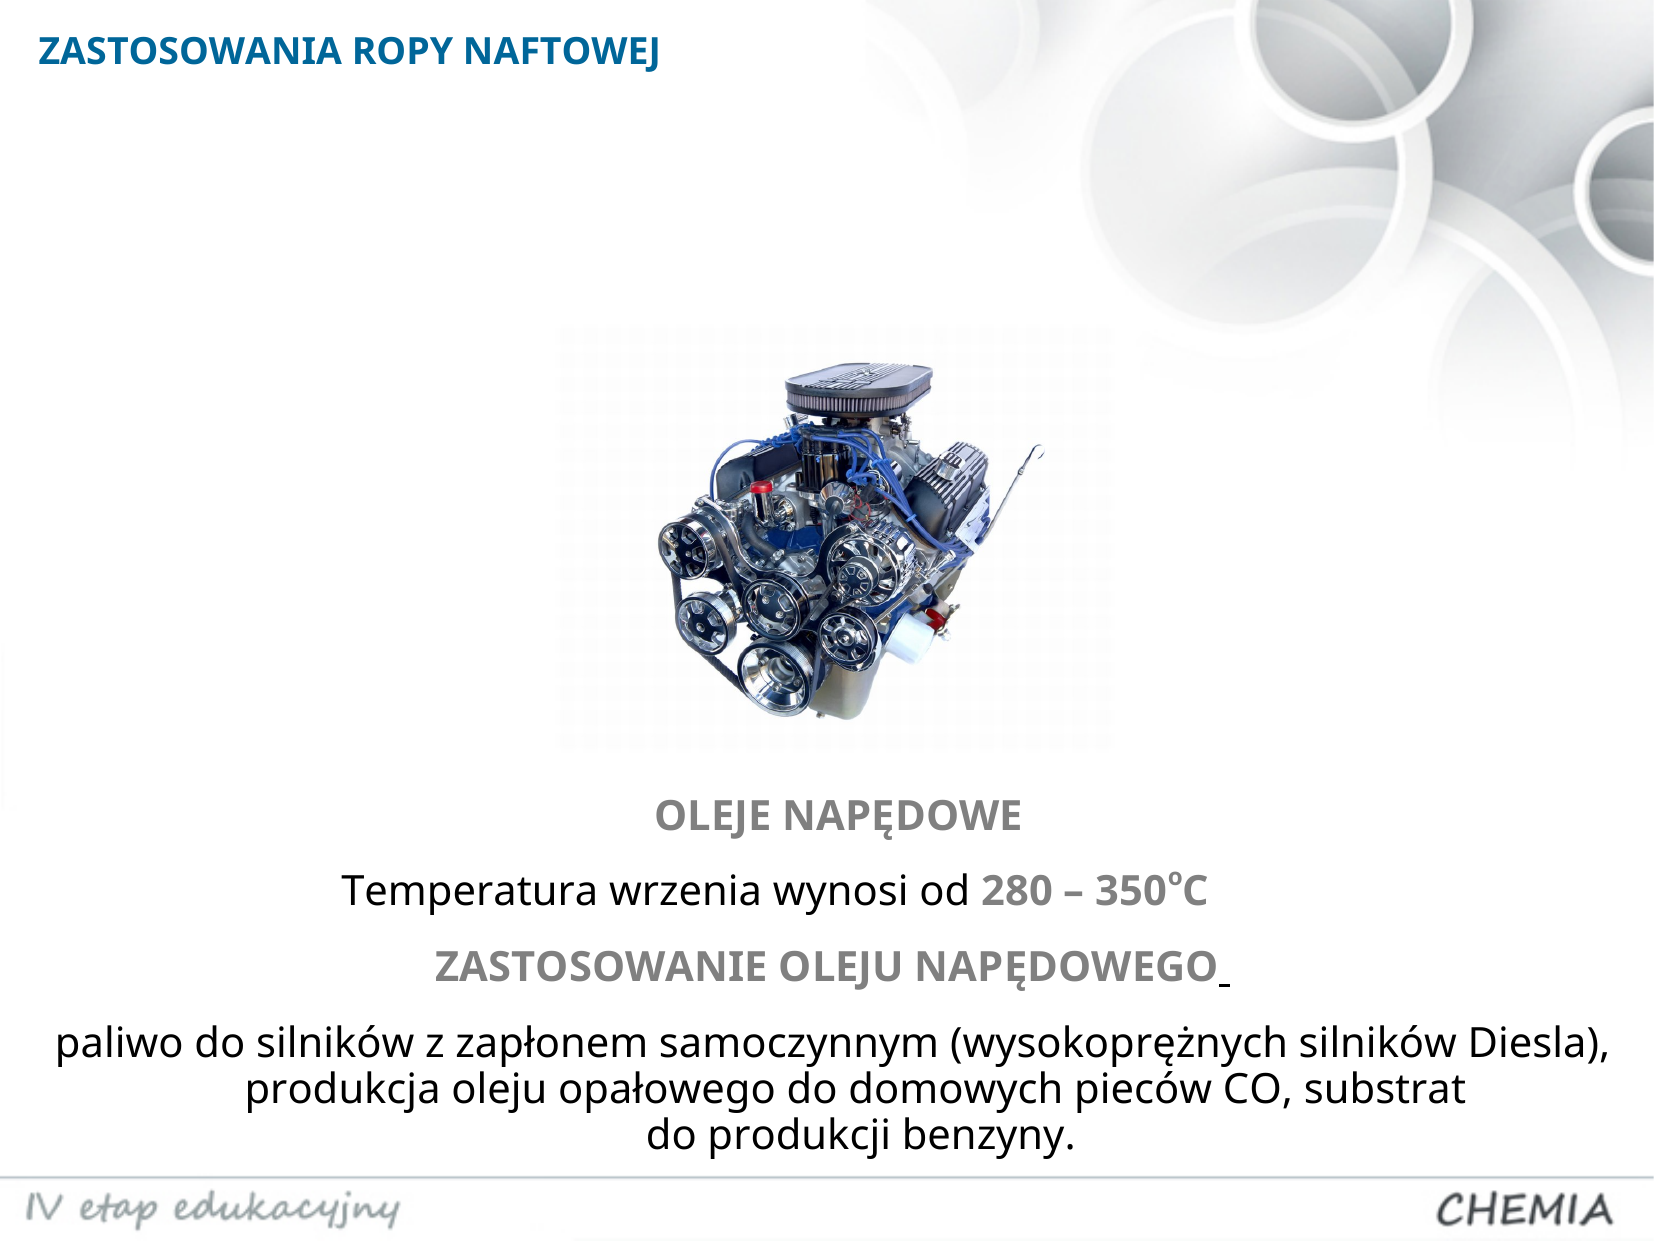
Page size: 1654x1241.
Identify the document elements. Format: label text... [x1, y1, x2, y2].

text_box ZASTOSOWANIA ROPY NAFTOWEJ [23, 23, 1276, 81]
picture [0, 0, 1654, 1241]
list Temperatura wrzenia wynosi od 280 – 350oC ZASTOSOWANIE OLEJU NAPĘDOWEGO paliwo do silników z zapłonem samoczynnym (wysokoprężnych silników Diesla), produkcja oleju opałowego do domowych pieców CO, substrat do produkcji benzyny. [35, 856, 1630, 1205]
text_box OLEJE NAPĘDOWE [625, 785, 1052, 848]
